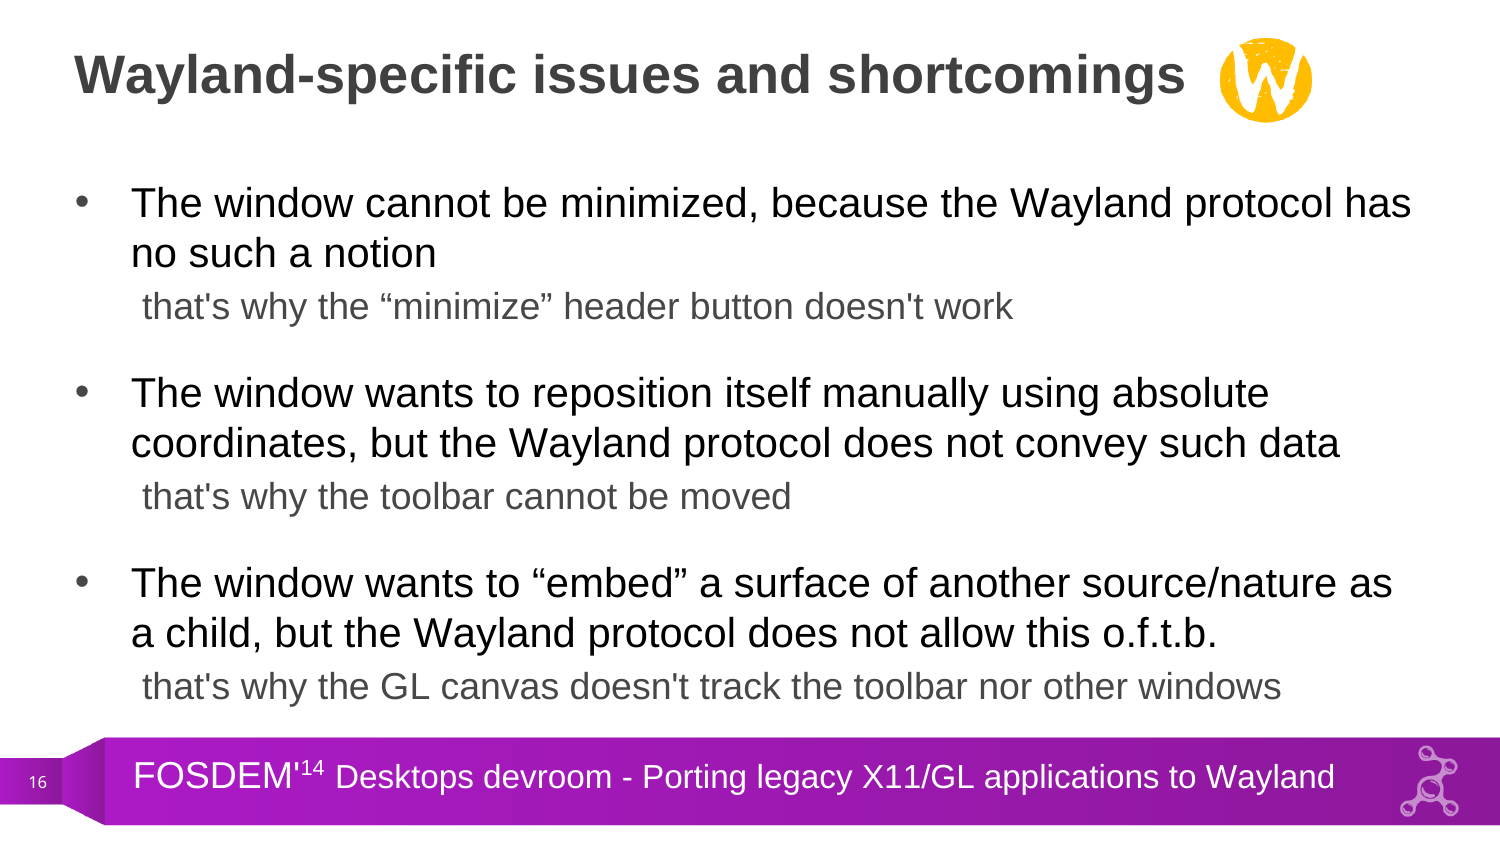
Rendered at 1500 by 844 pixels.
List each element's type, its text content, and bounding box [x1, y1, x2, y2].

picture [0, 0, 1500, 844]
list The window cannot be minimized, because the Wayland protocol has no such a notion that's why the “minimize” header button doesn't work The window wants to reposition itself manually using absolute coordinates, but the Wayland protocol does not convey such data that's why the toolbar cannot be moved The window wants to “embed” a surface of another source/nature as a child, but the Wayland protocol does not allow this o.f.t.b. that's why the GL canvas doesn't track the toolbar nor other windows [74, 175, 1425, 733]
title Wayland-specific issues and shortcomings [74, 50, 1425, 160]
